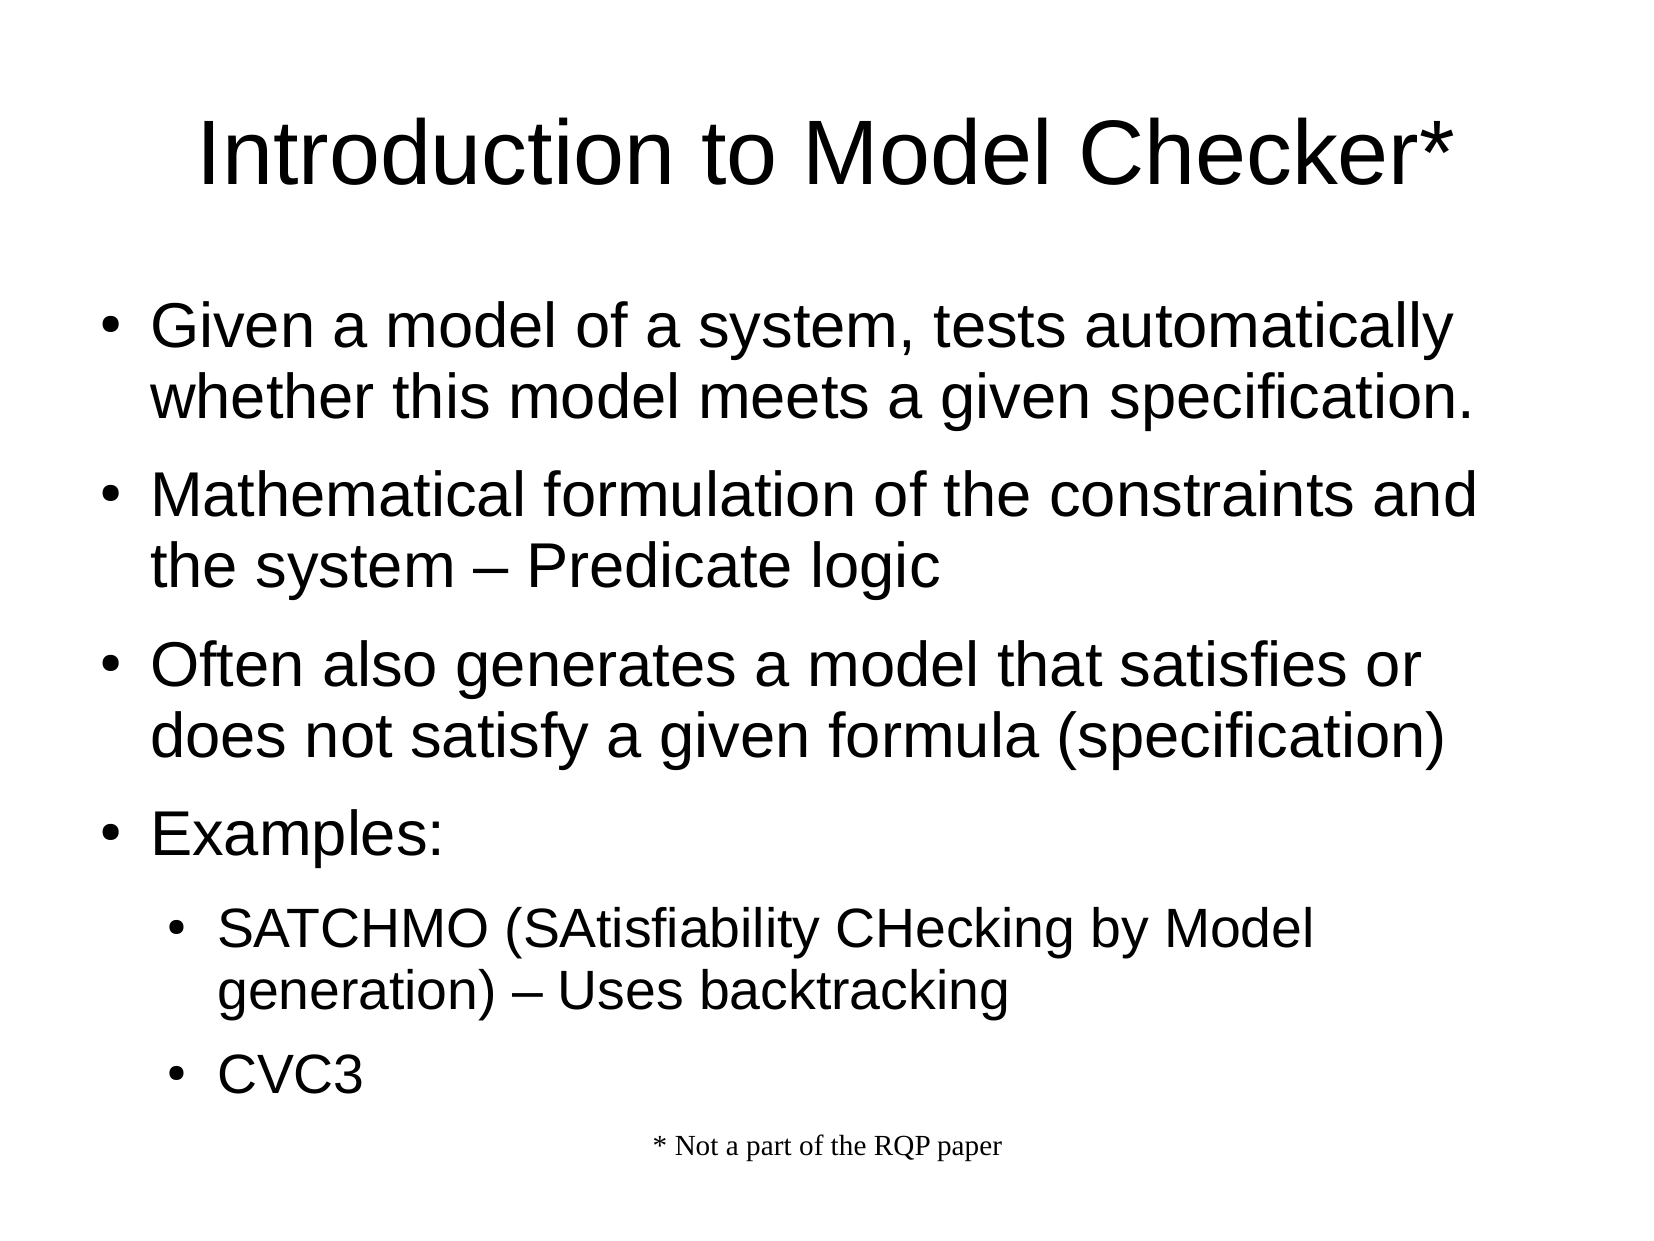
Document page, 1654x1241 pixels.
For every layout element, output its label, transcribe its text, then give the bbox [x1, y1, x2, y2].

title Introduction to Model Checker* [82, 49, 1571, 257]
list Given a model of a system, tests automatically whether this model meets a given specification. Mathematical formulation of the constraints and the system – Predicate logic Often also generates a model that satisfies or does not satisfy a given formula (specification) Examples: SATCHMO (SAtisfiability CHecking by Model generation) – Uses backtracking CVC3 [82, 290, 1571, 1109]
